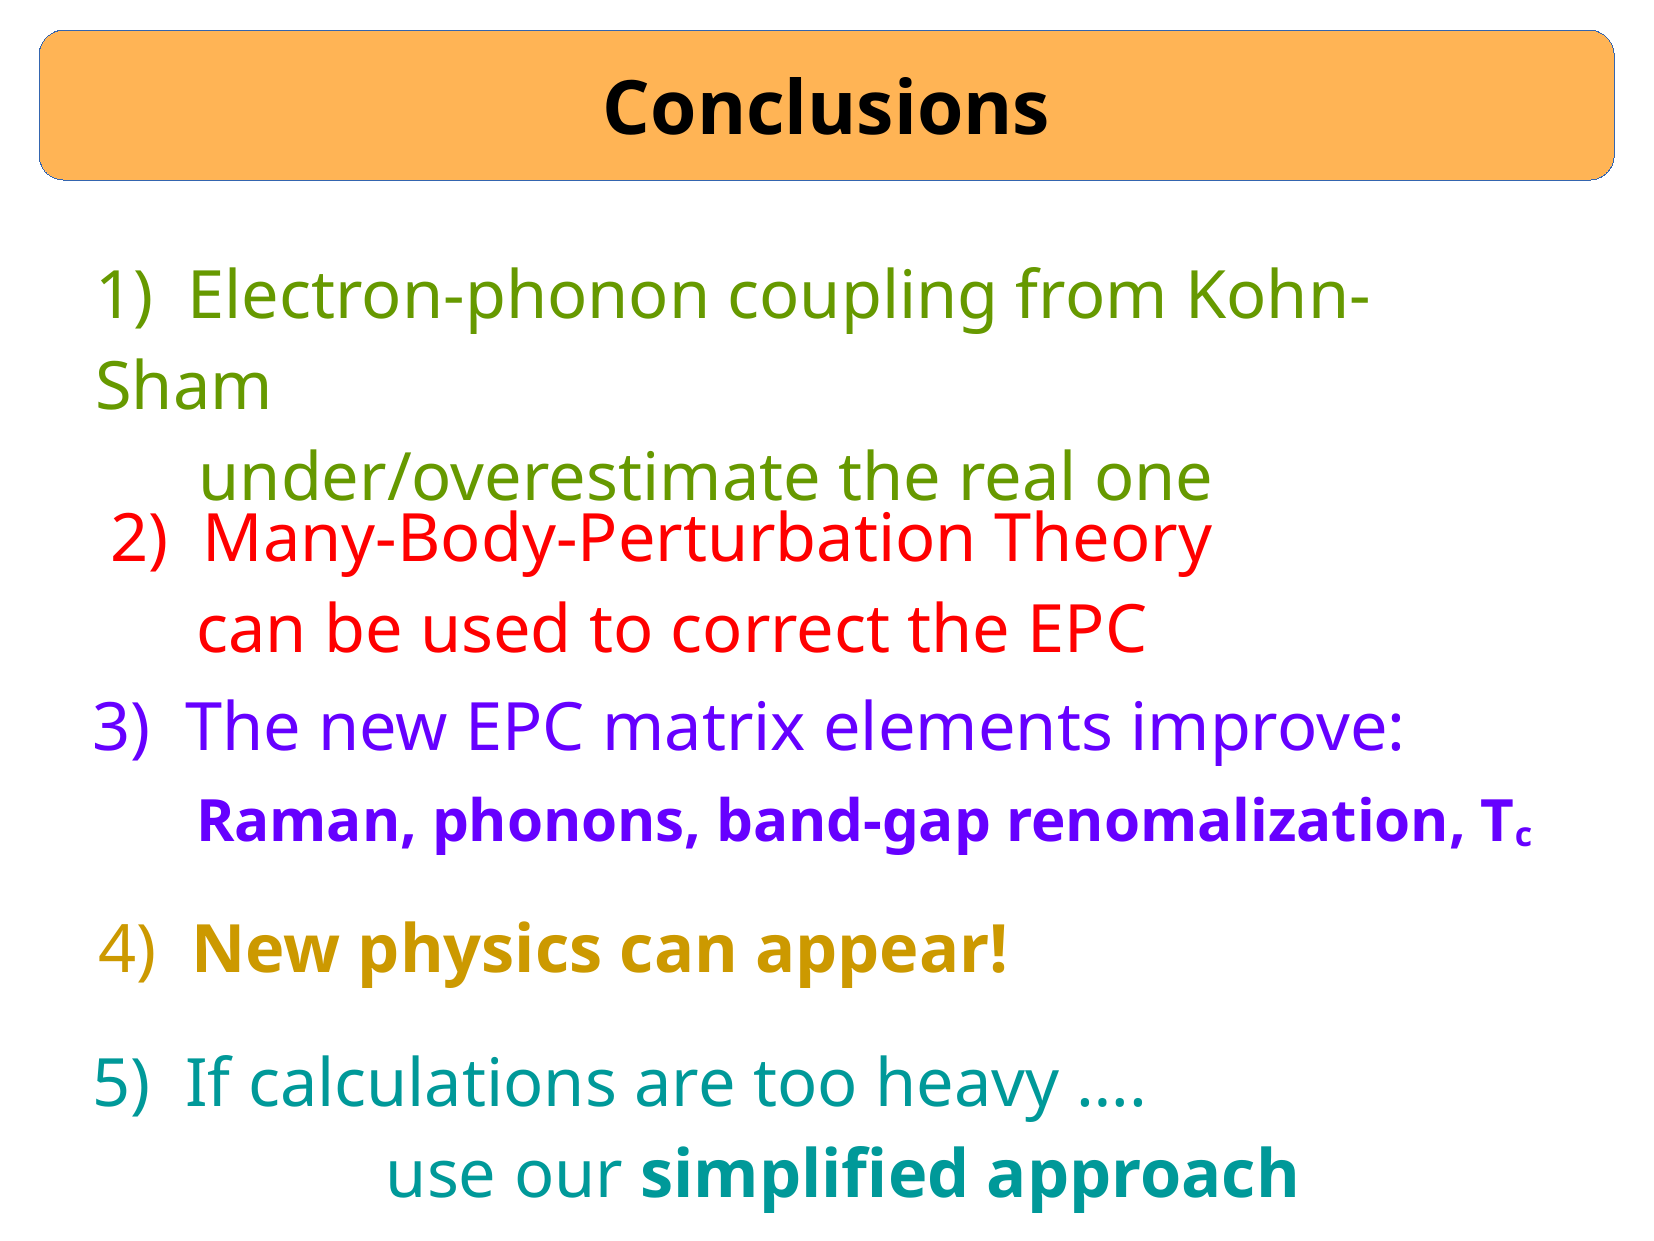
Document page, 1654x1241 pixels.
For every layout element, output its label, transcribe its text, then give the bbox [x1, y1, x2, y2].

text_box Conclusions [39, 30, 1615, 181]
text_box 1) Electron-phonon coupling from Kohn-Sham under/overestimate the real one [45, 240, 1561, 416]
text_box 4) New physics can appear! [48, 893, 1564, 990]
text_box 3) The new EPC matrix elements improve: Raman, phonons, band-gap renomalization, Tc [42, 671, 1558, 865]
text_box 5) If calculations are too heavy …. use our simplified approach [42, 1027, 1558, 1204]
text_box 2) Many-Body-Perturbation Theory can be used to correct the EPC [60, 483, 1576, 659]
